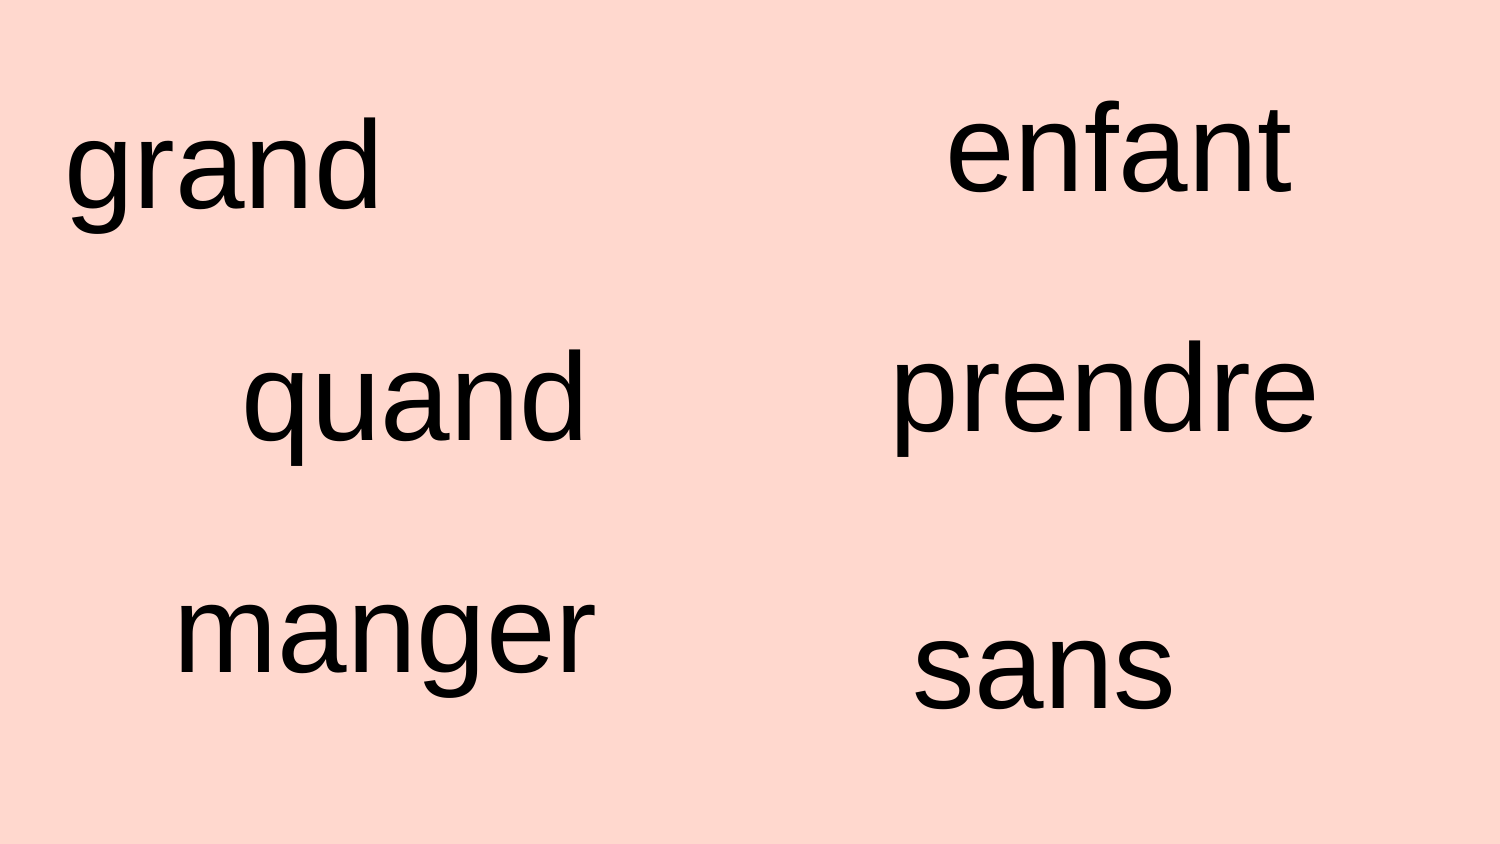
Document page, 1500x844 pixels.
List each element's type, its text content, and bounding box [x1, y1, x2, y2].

text_box manger [158, 532, 721, 718]
text_box enfant [930, 51, 1493, 237]
text_box sans [897, 568, 1460, 754]
text_box quand [226, 300, 790, 486]
text_box prendre [874, 291, 1438, 476]
text_box grand [49, 68, 612, 254]
